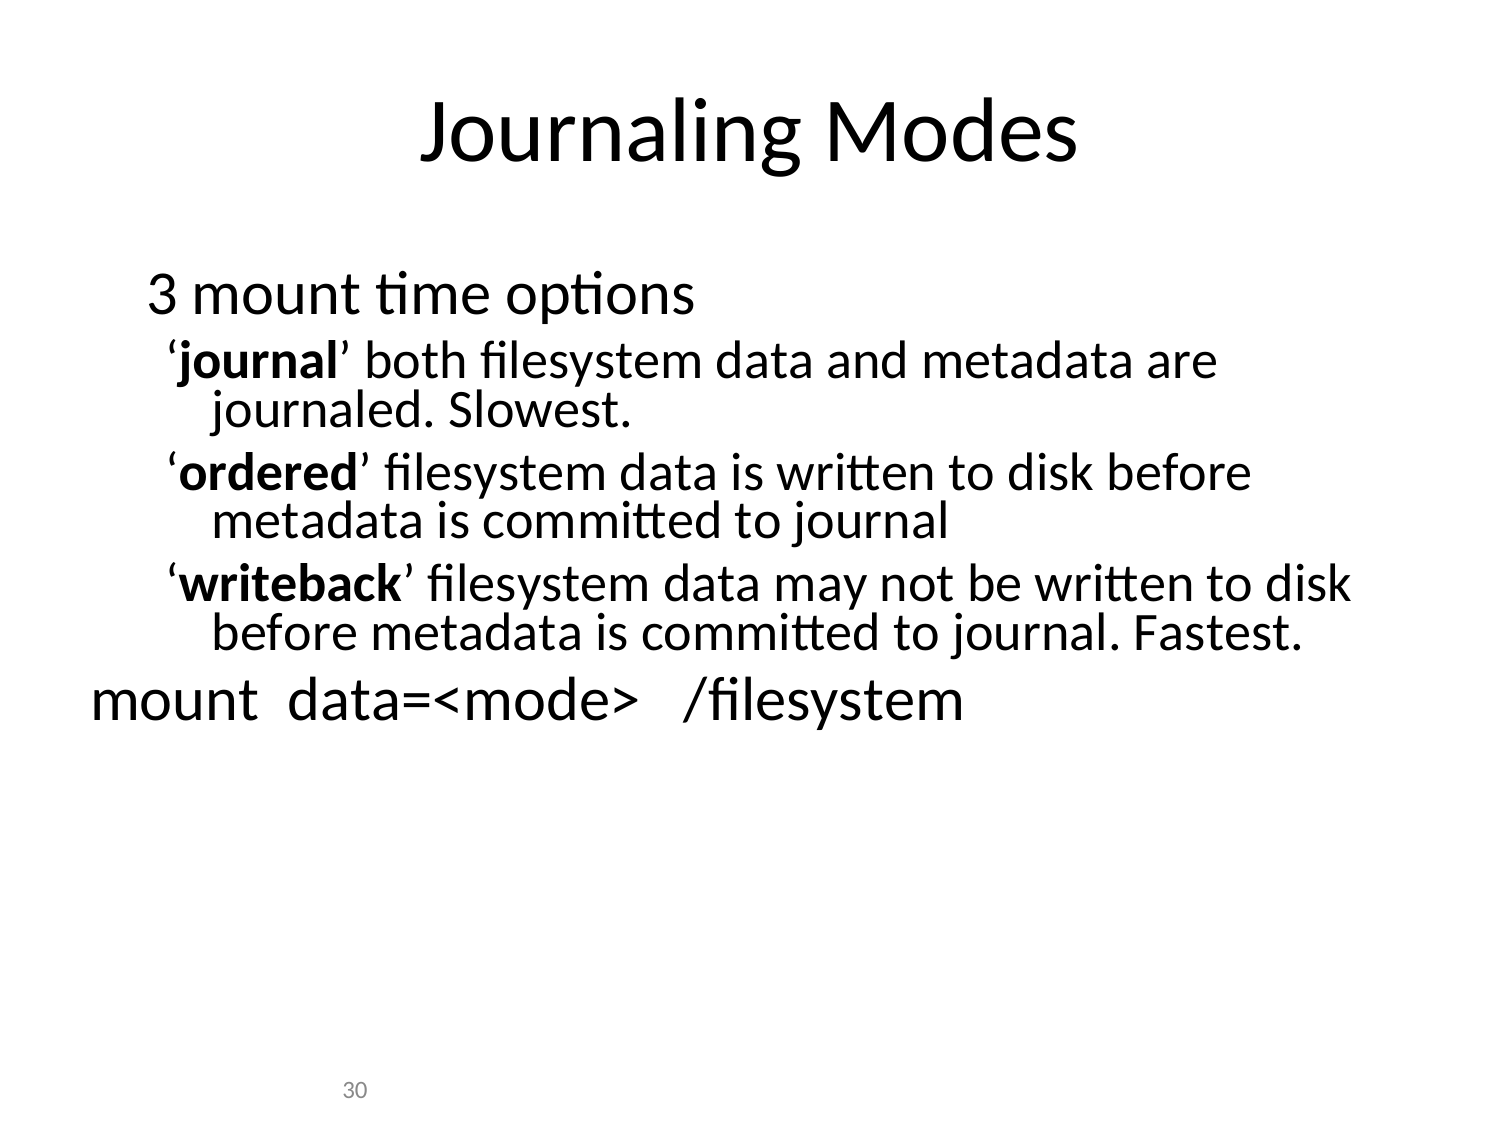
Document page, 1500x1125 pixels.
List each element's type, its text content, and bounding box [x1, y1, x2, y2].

text_box 3 mount time options ‘journal’ both filesystem data and metadata are journaled. Slowest. ‘ordered’ filesystem data is written to disk before metadata is committed to journal ‘writeback’ filesystem data may not be written to disk before metadata is committed to journal. Fastest. mount data=<mode> /filesystem [75, 262, 1426, 1011]
text_box <number> [327, 1074, 1207, 1111]
text_box Journaling Modes [75, 45, 1426, 233]
